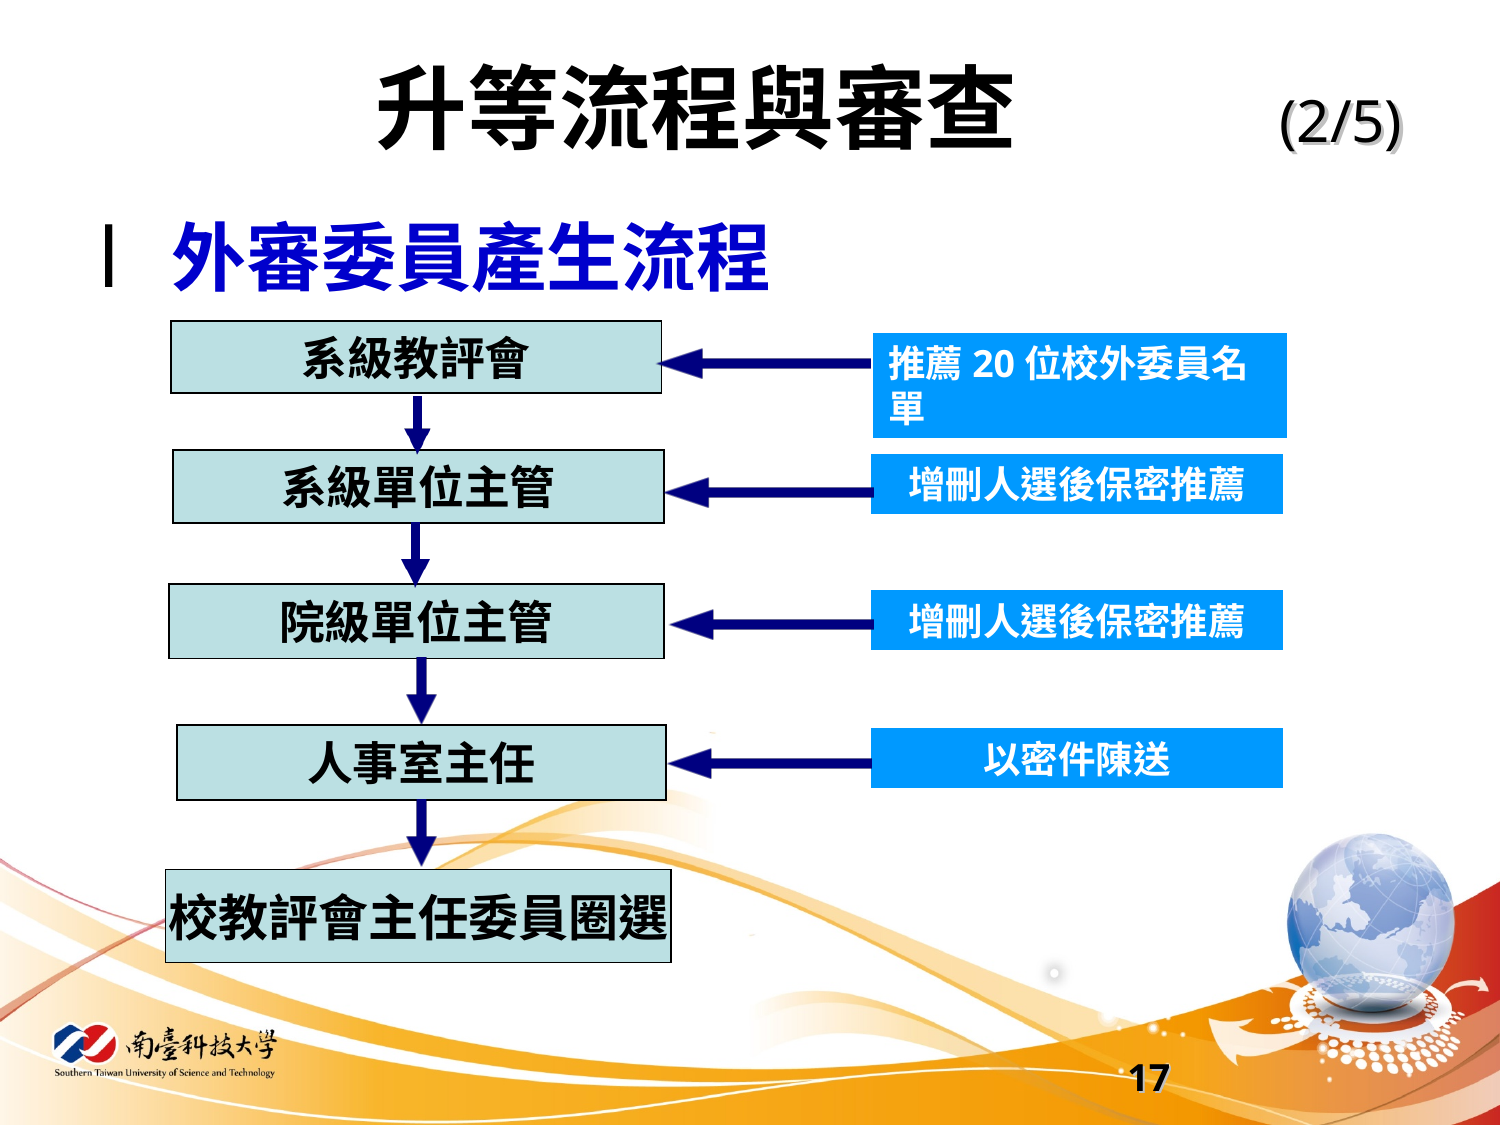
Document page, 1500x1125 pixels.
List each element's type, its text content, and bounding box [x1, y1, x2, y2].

picture [623, 593, 874, 656]
text_box 推薦20位校外委員名單 [873, 333, 1287, 438]
text_box 17 [1112, 1045, 1463, 1106]
picture [616, 461, 874, 524]
picture [390, 396, 444, 481]
text_box 院級單位主管 [169, 584, 664, 658]
text_box 以密件陳送 [871, 728, 1283, 788]
text_box 人事室主任 [177, 725, 666, 800]
picture [390, 657, 453, 756]
picture [608, 332, 871, 395]
picture [621, 732, 872, 795]
text_box 系級單位主管 [173, 450, 664, 523]
text_box 系級教評會 [171, 321, 661, 393]
text_box 校教評會主任委員圈選 [166, 870, 671, 963]
picture [390, 800, 453, 898]
text_box 增刪人選後保密推薦 [871, 590, 1283, 650]
text_box 增刪人選後保密推薦 [871, 454, 1283, 514]
picture [385, 522, 445, 618]
subtitle 外審委員產生流程 [83, 202, 1134, 333]
title 升等流程與審查 (2/5) [112, 30, 1483, 173]
